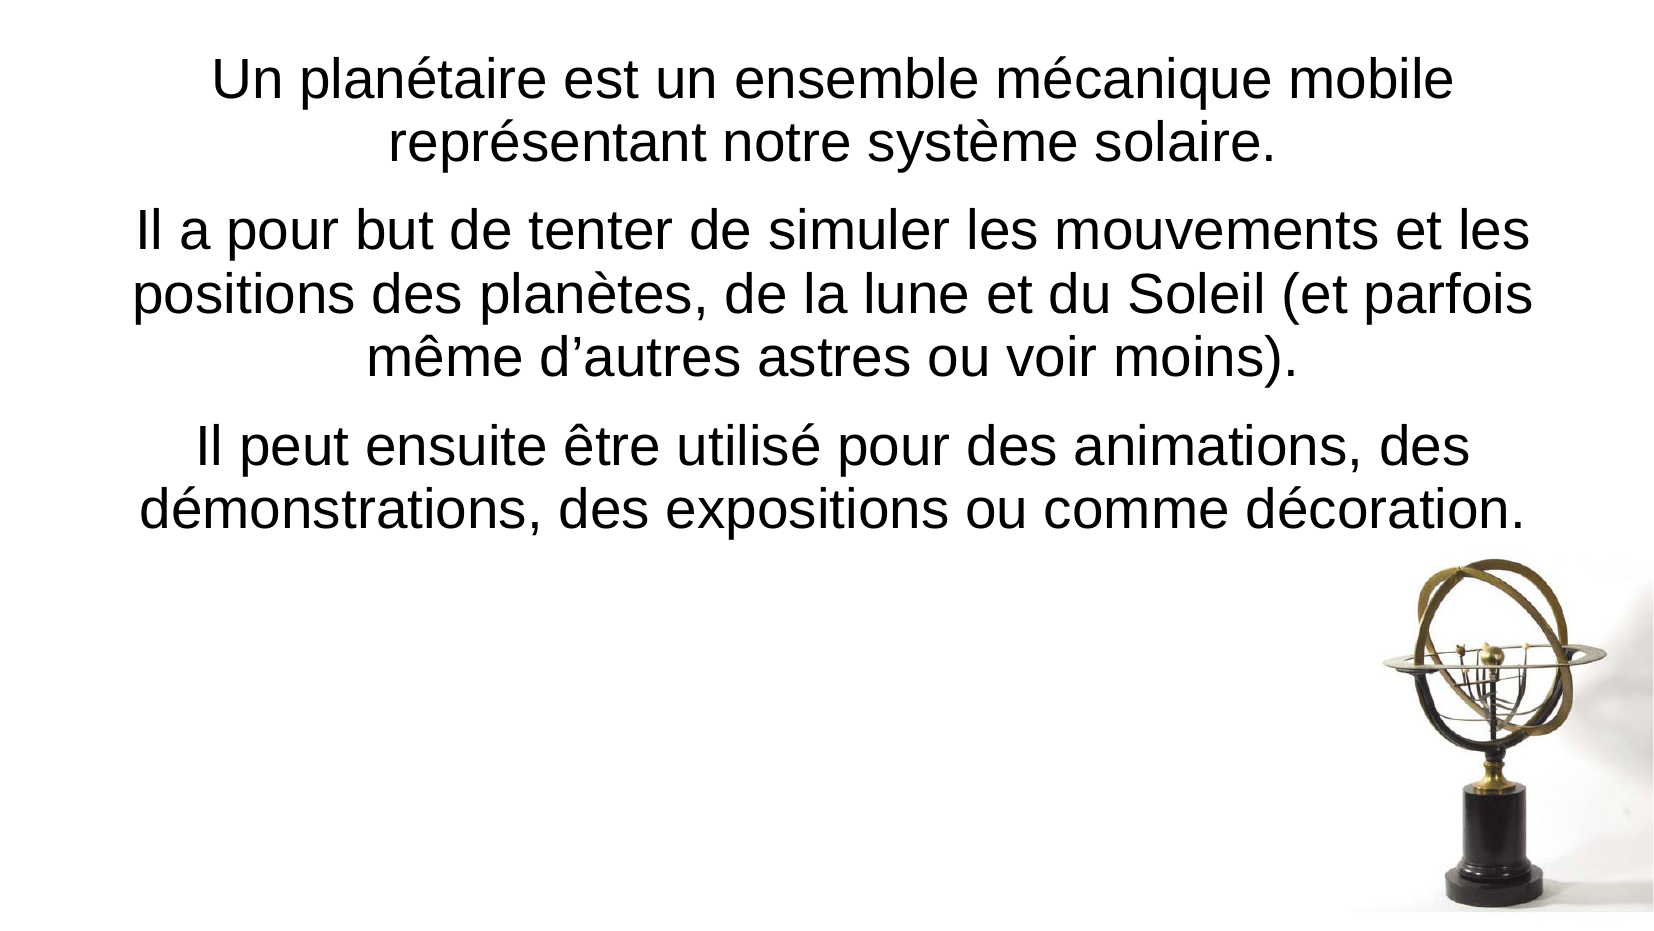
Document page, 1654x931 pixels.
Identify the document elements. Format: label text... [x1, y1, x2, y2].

list Un planétaire est un ensemble mécanique mobile représentant notre système solaire. Il a pour but de tenter de simuler les mouvements et les positions des planètes, de la lune et du Soleil (et parfois même d’autres astres ou voir moins). Il peut ensuite être utilisé pour des animations, des démonstrations, des expositions ou comme décoration. [59, 47, 1548, 587]
picture [1343, 519, 1654, 931]
